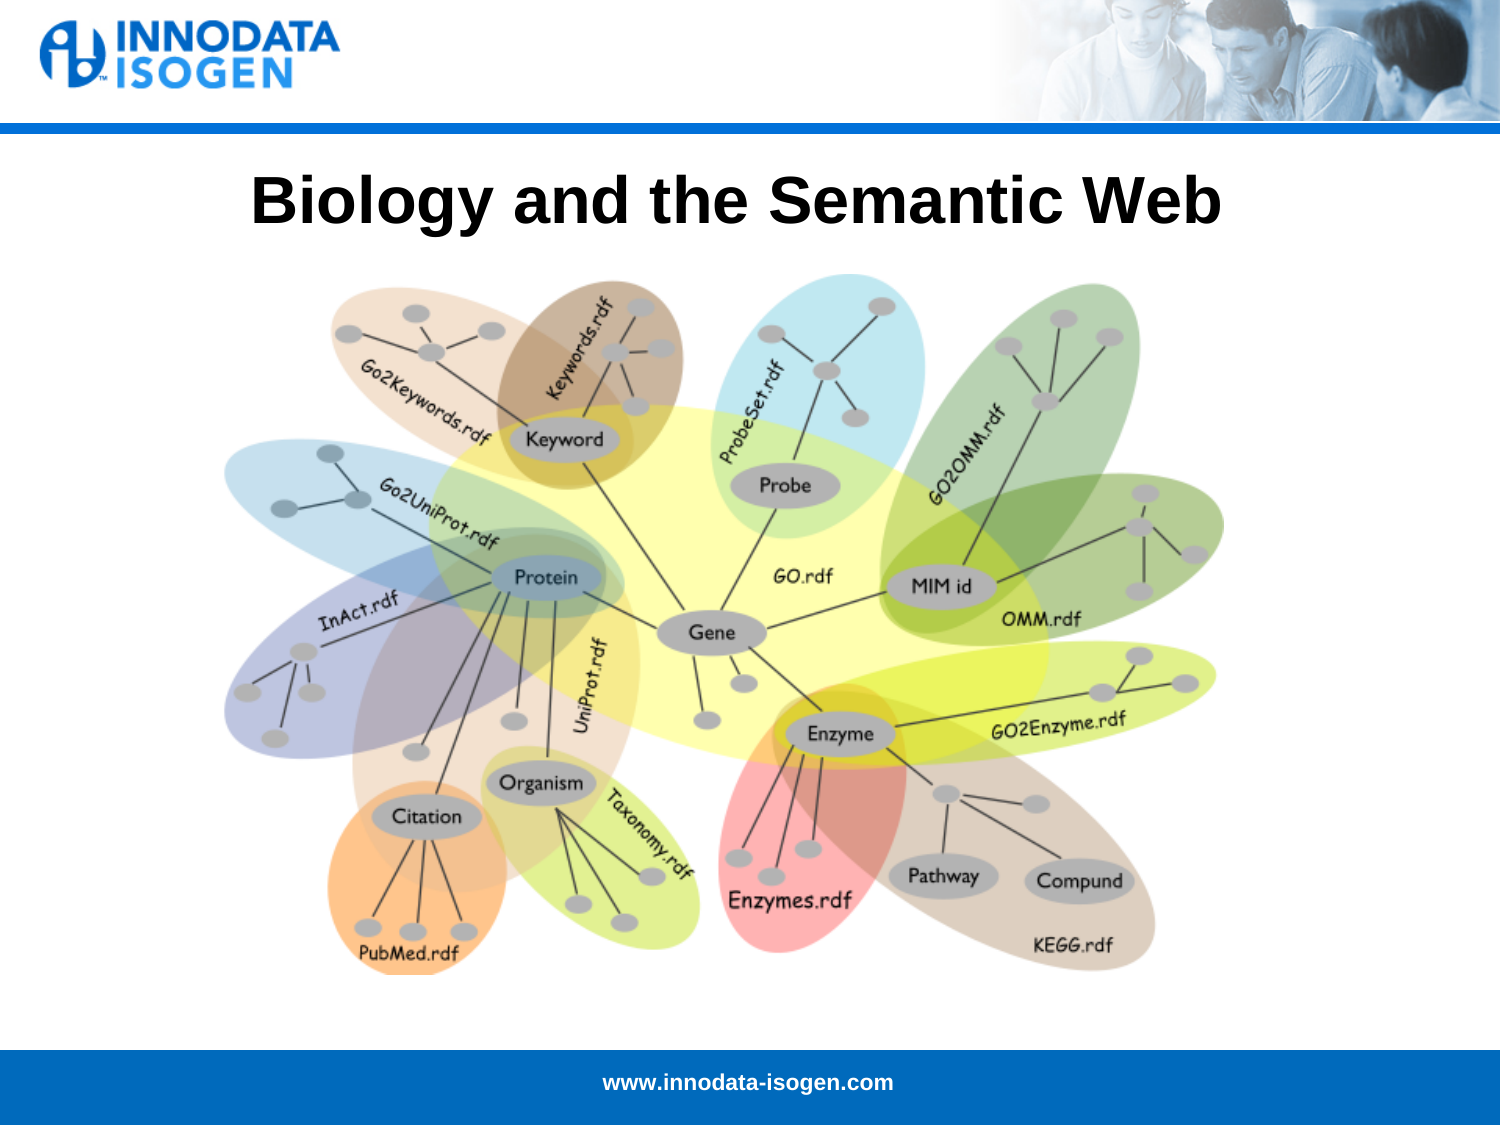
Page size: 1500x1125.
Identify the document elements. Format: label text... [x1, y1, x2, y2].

picture [212, 274, 1224, 976]
picture [0, 123, 1500, 134]
picture [0, 0, 1500, 121]
title Biology and the Semantic Web [49, 137, 1426, 263]
